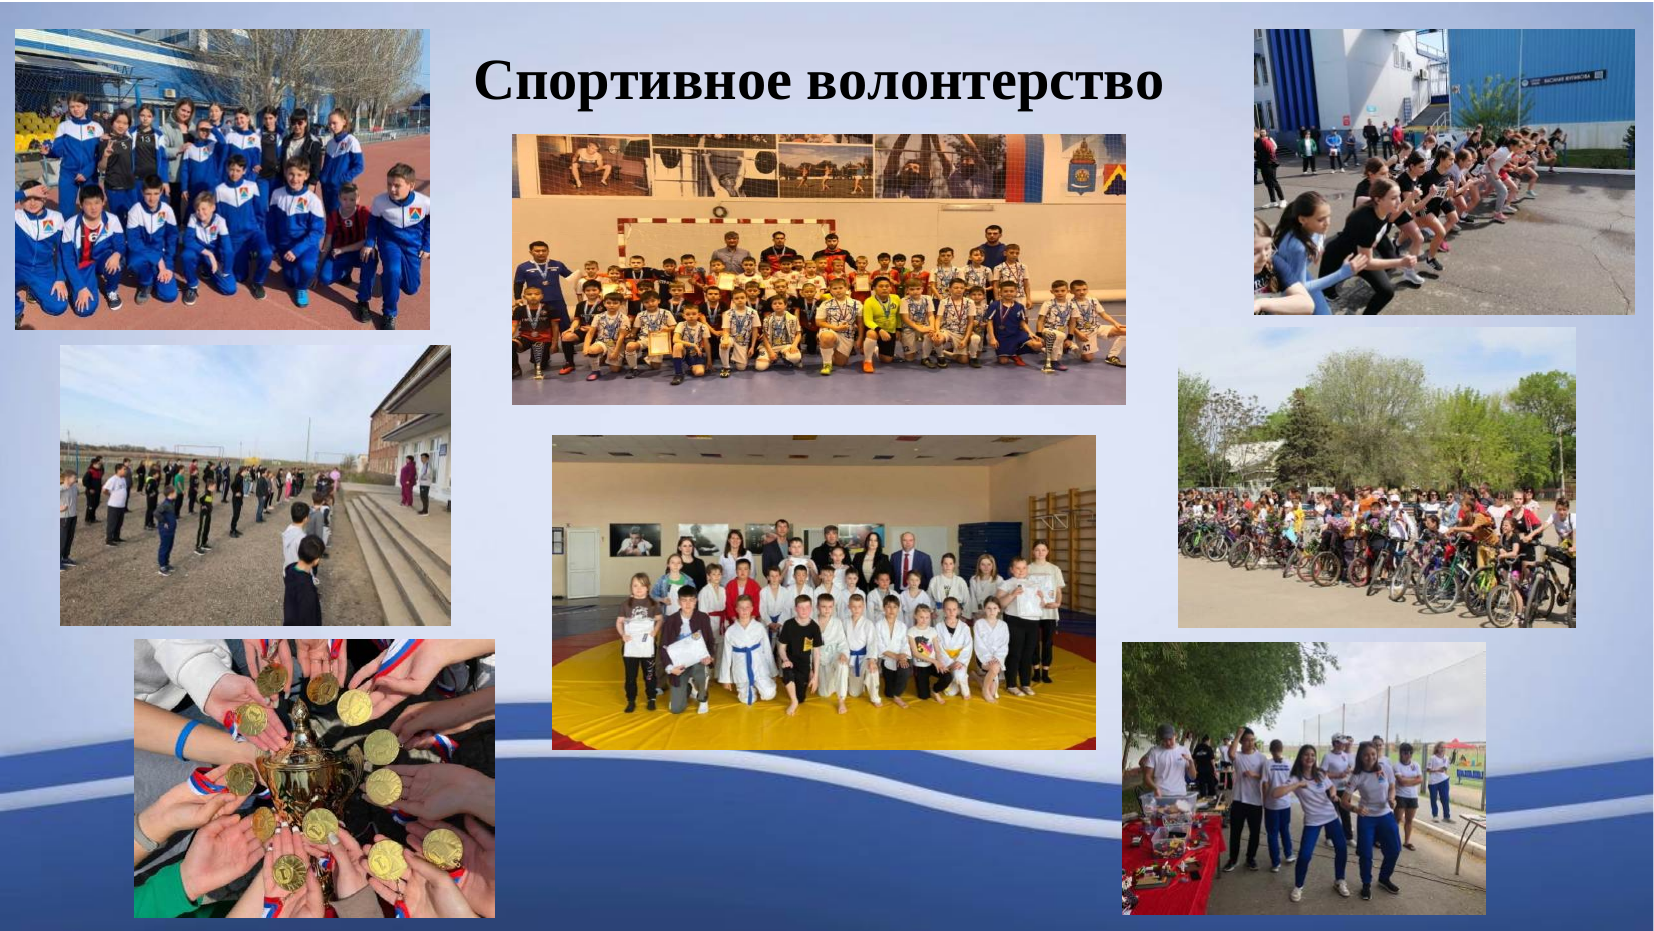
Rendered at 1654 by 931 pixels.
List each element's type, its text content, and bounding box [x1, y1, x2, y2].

text_box Спортивное волонтерство [74, 0, 1563, 156]
picture [0, 2, 1654, 931]
